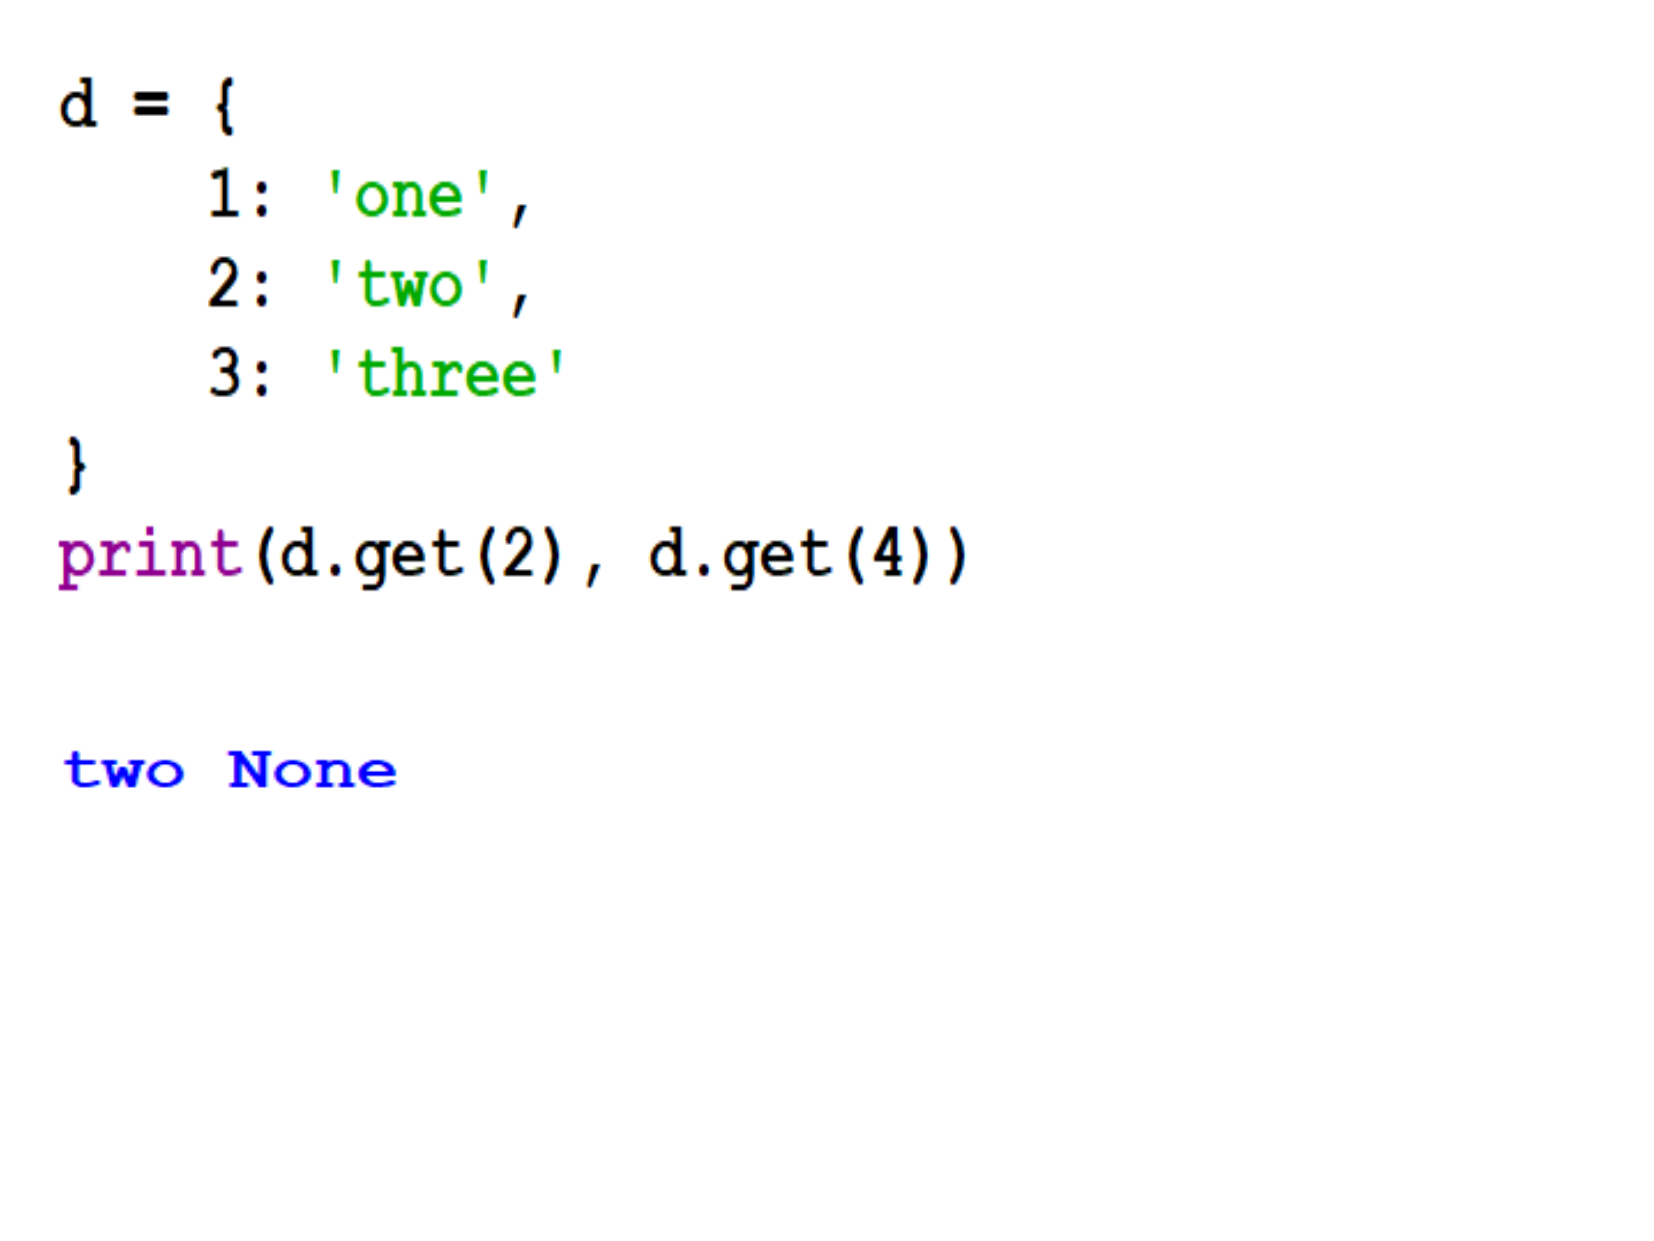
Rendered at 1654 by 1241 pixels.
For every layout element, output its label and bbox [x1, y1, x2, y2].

picture [49, 720, 426, 815]
picture [48, 61, 1004, 626]
